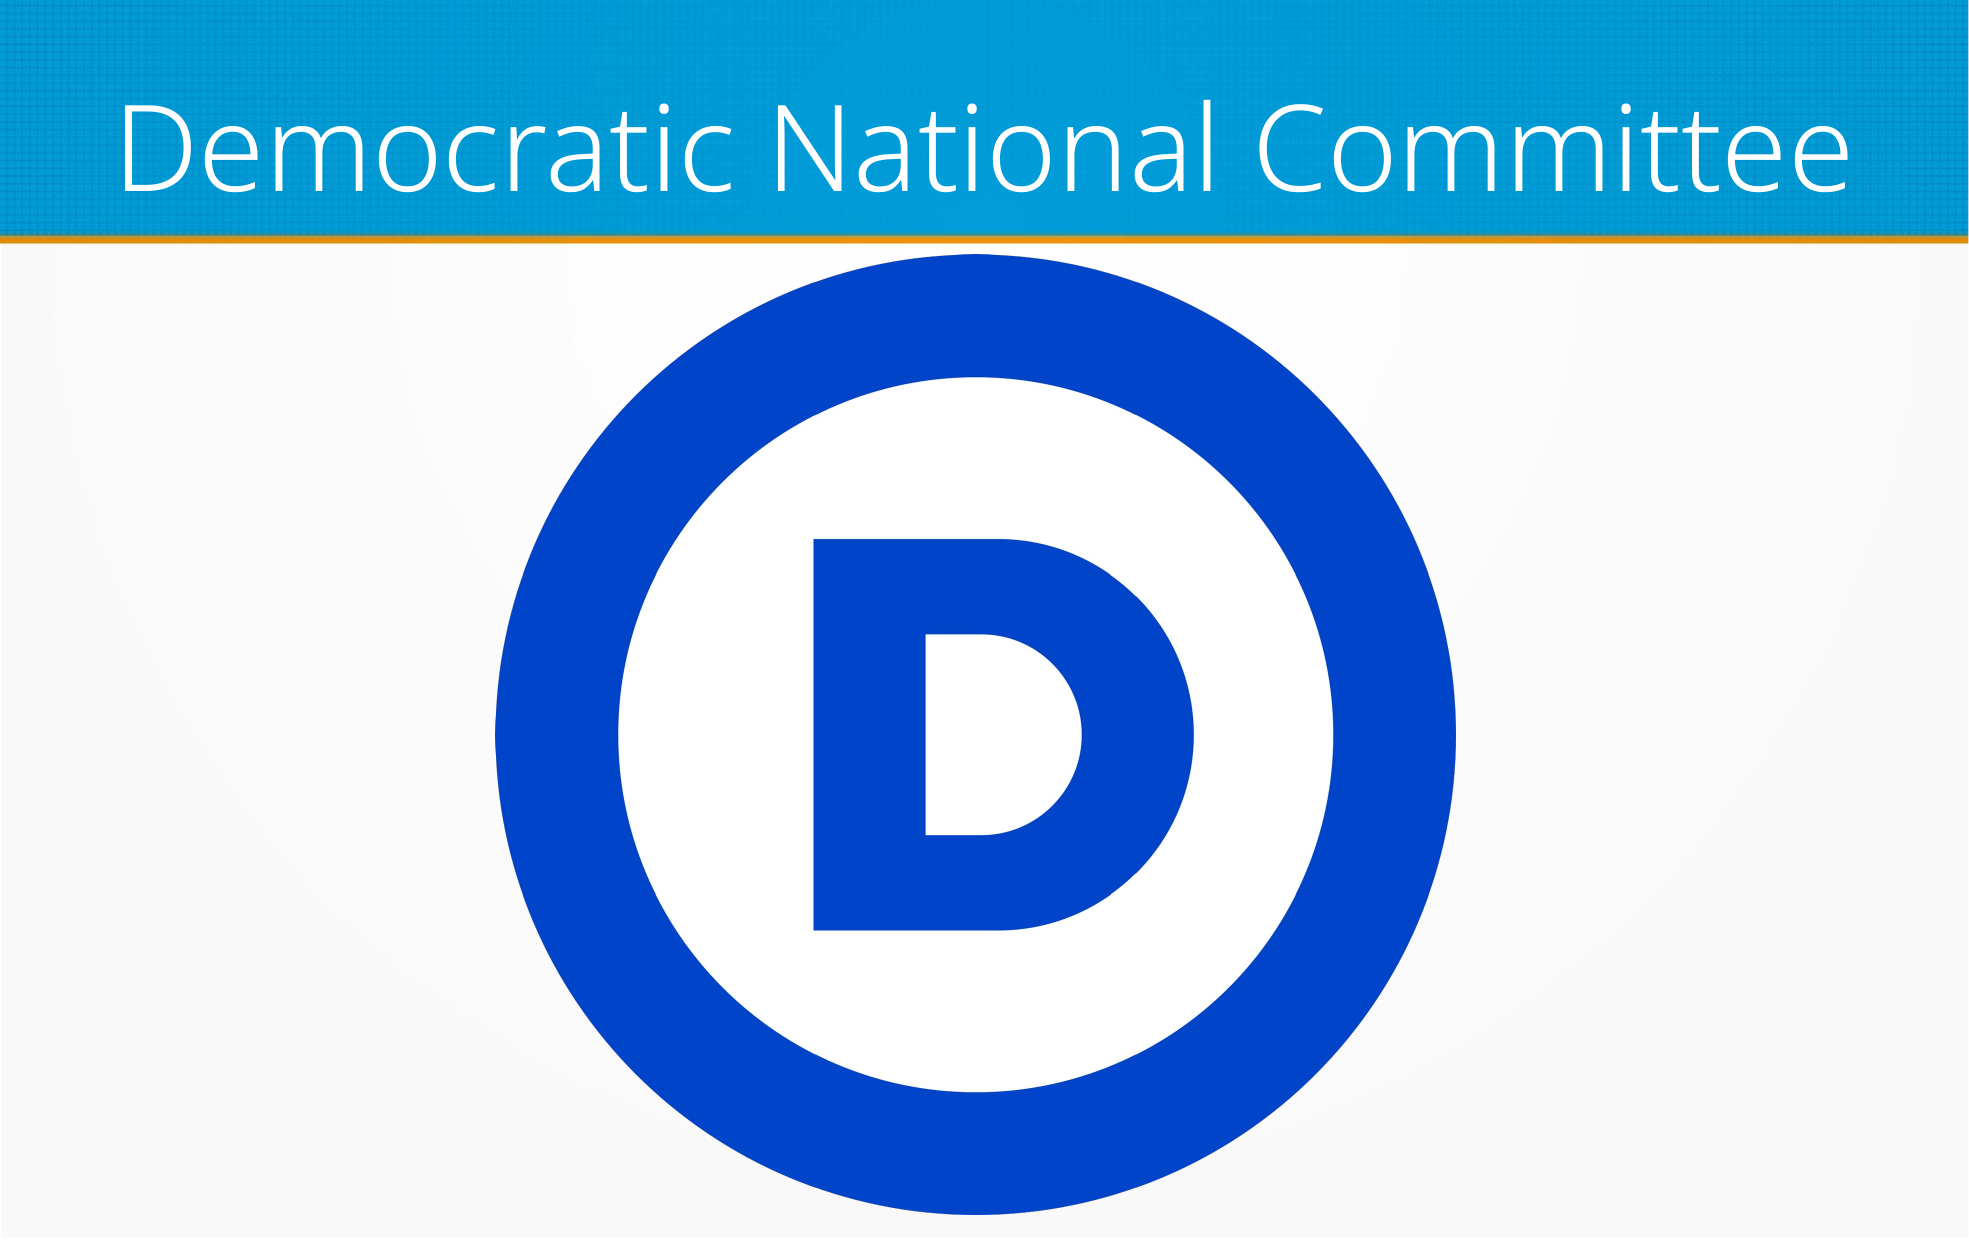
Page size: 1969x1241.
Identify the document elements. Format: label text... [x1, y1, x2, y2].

picture [0, 233, 1969, 1241]
title Democratic National Committee [98, 19, 1870, 227]
